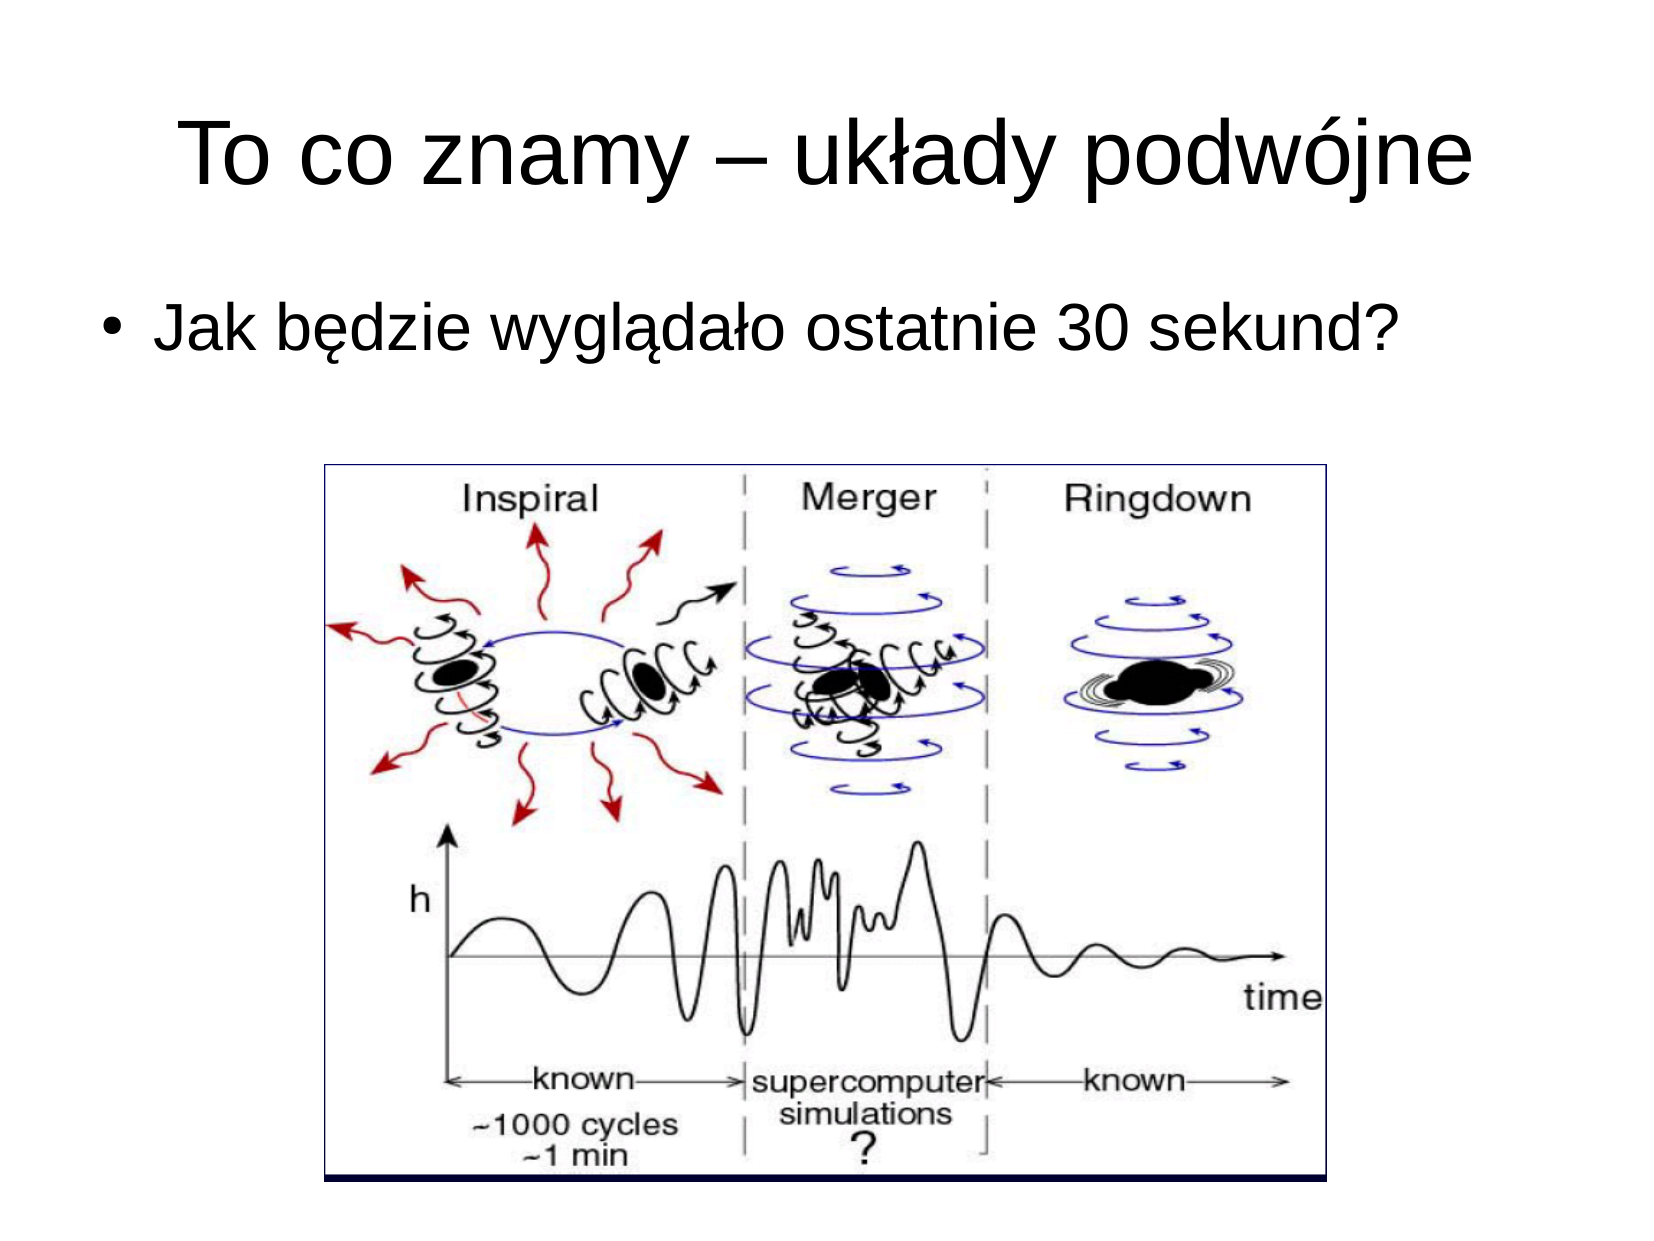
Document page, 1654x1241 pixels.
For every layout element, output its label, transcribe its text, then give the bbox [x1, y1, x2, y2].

list Jak będzie wyglądało ostatnie 30 sekund? [82, 290, 1571, 1109]
picture [324, 464, 1327, 1182]
title To co znamy – układy podwójne [82, 49, 1571, 257]
